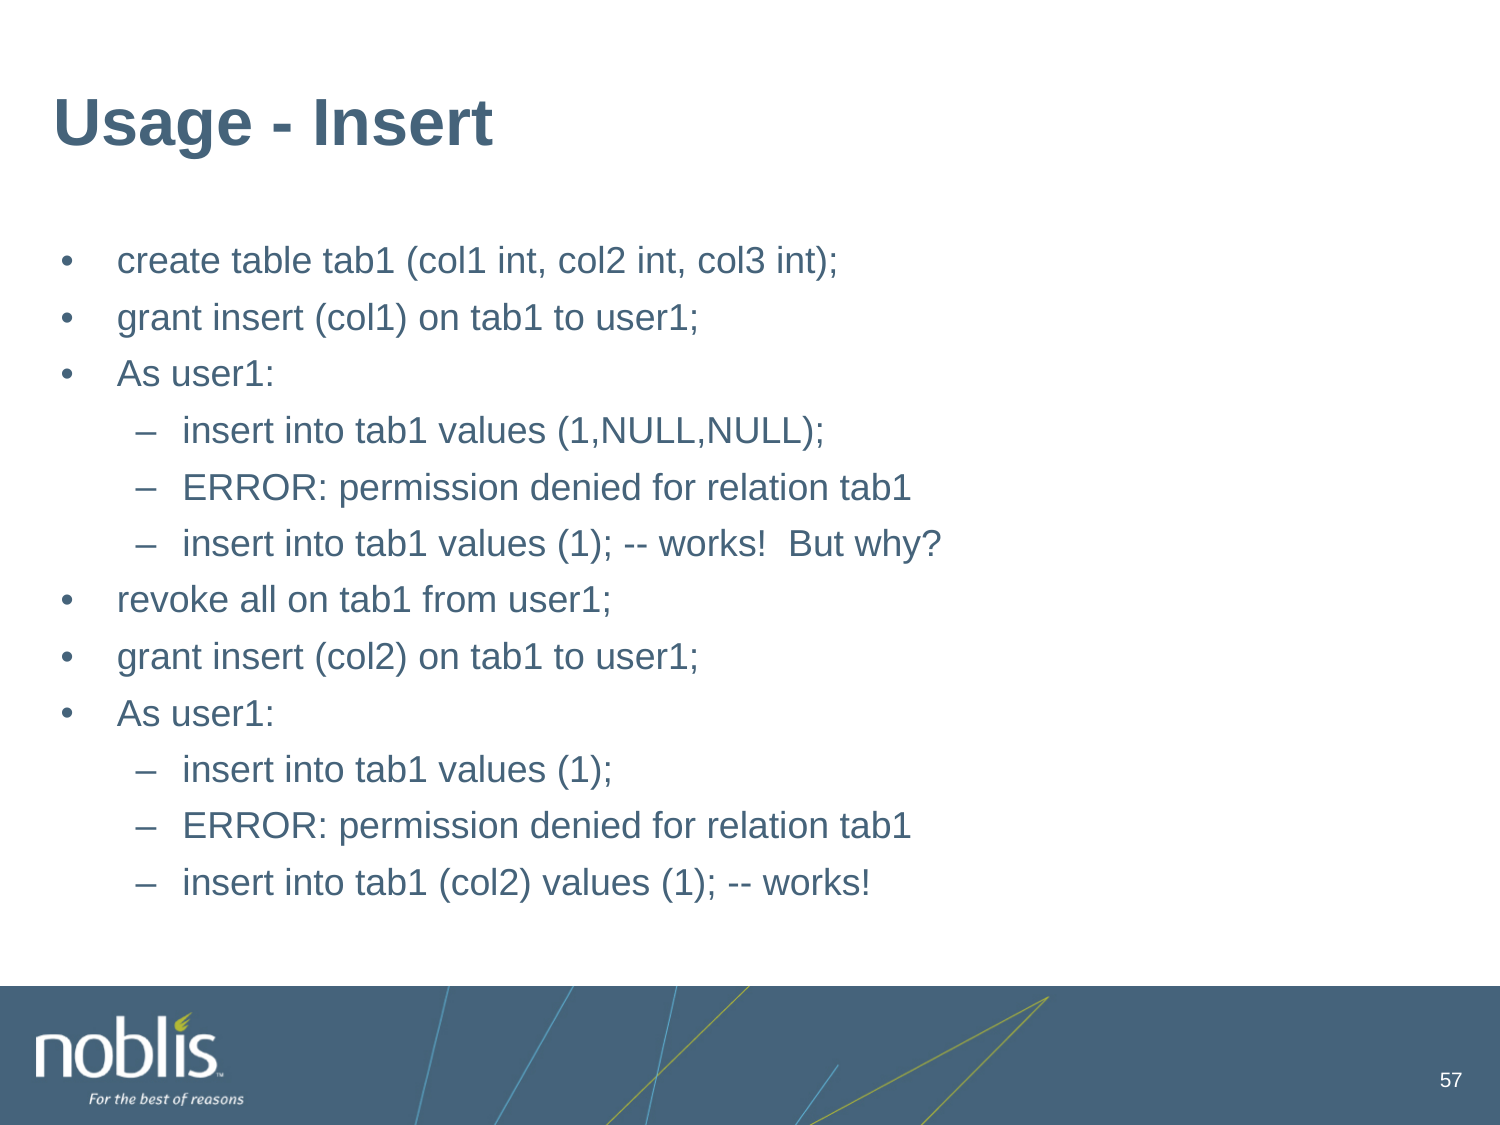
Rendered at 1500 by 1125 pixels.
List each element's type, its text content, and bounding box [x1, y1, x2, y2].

title Usage - Insert [53, 38, 1438, 211]
list create table tab1 (col1 int, col2 int, col3 int); grant insert (col1) on tab1 to user1; As user1: insert into tab1 values (1,NULL,NULL); ERROR: permission denied for relation tab1 insert into tab1 values (1); -- works! But why? revoke all on tab1 from user1; grant insert (col2) on tab1 to user1; As user1: insert into tab1 values (1); ERROR: permission denied for relation tab1 insert into tab1 (col2) values (1); -- works! [60, 239, 1437, 944]
picture [0, 986, 1500, 1125]
